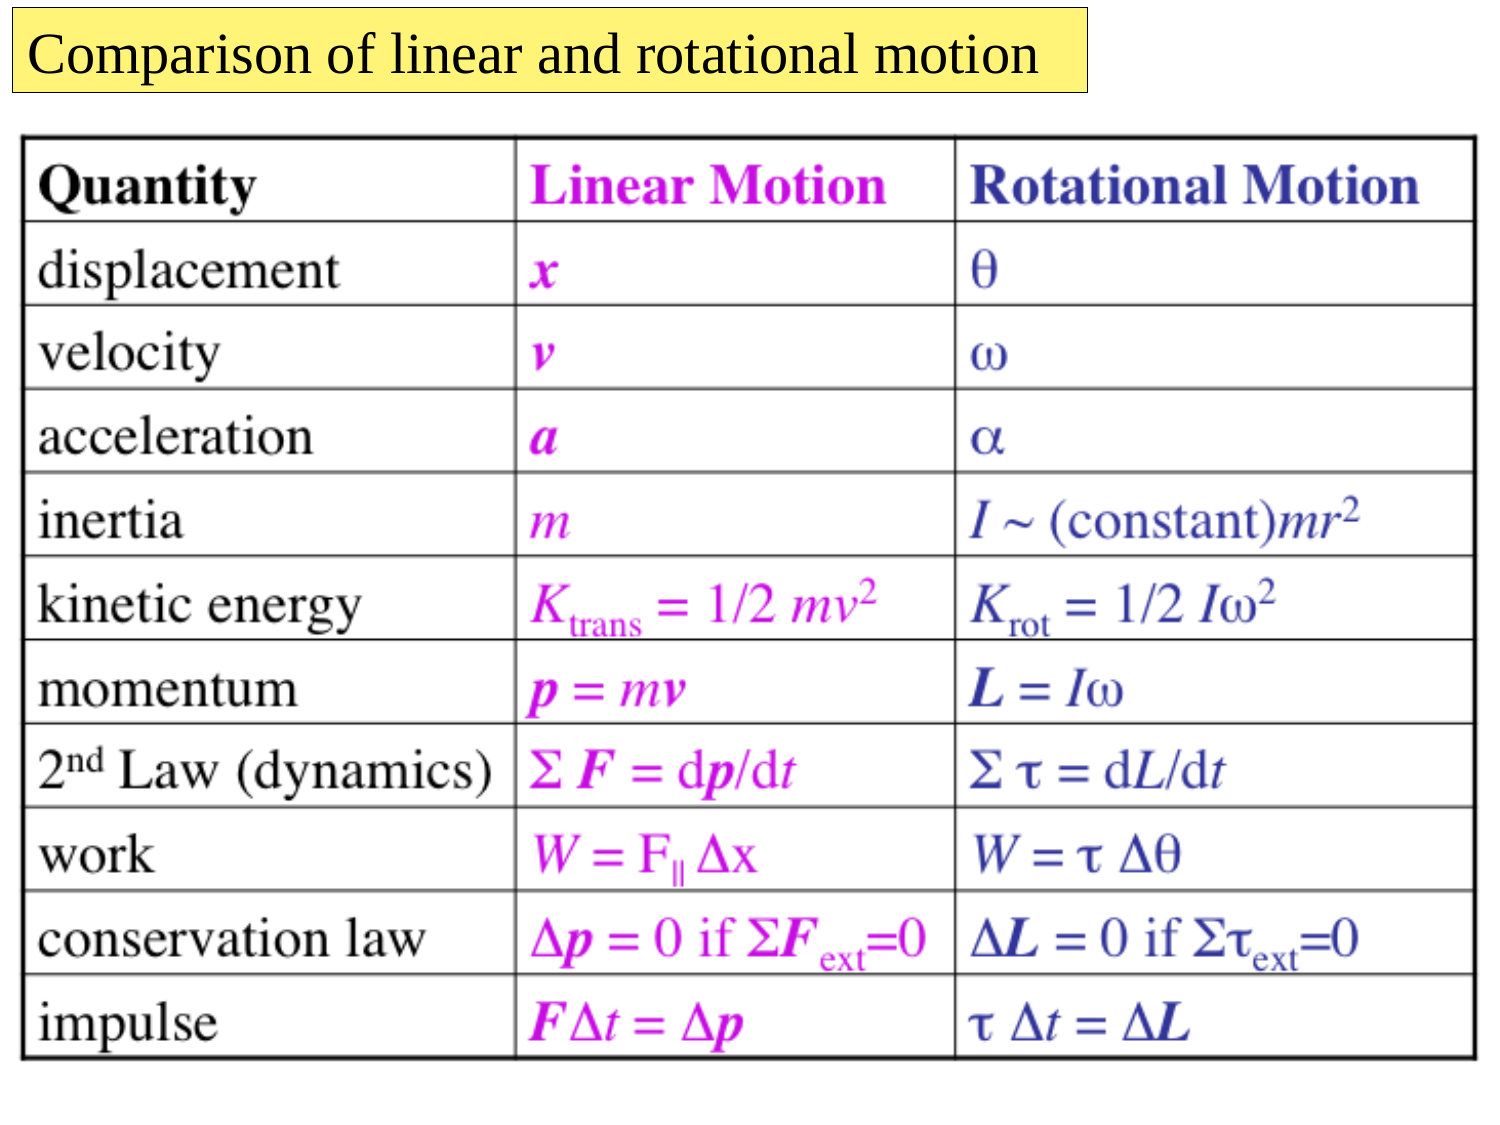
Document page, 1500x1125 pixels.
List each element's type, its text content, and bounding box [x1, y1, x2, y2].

title Comparison of linear and rotational motion [12, 7, 1088, 93]
picture [0, 114, 1500, 1084]
